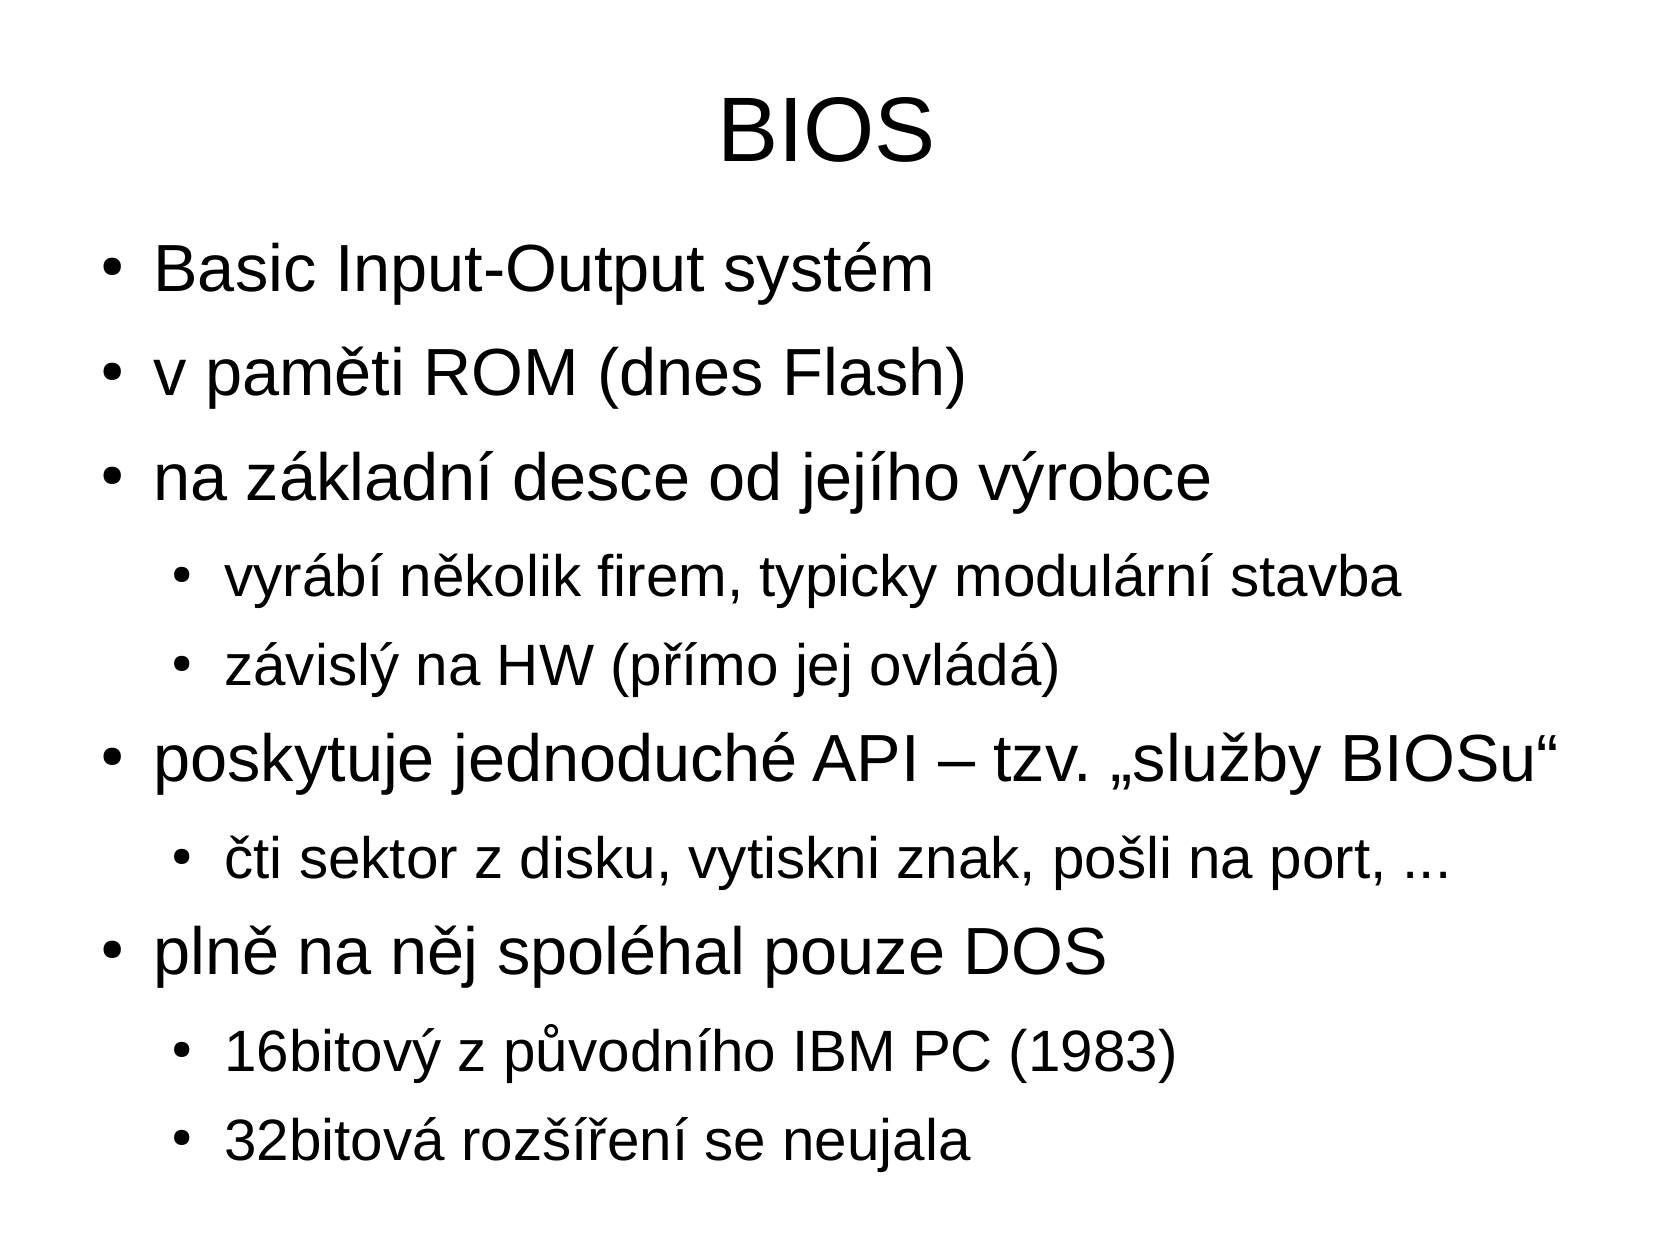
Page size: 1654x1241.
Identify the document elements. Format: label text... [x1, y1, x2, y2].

title BIOS [82, 33, 1571, 226]
list Basic Input-Output systém v paměti ROM (dnes Flash) na základní desce od jejího výrobce vyrábí několik firem, typicky modulární stavba závislý na HW (přímo jej ovládá) poskytuje jednoduché API – tzv. „služby BIOSu“ čti sektor z disku, vytiskni znak, pošli na port, ... plně na něj spoléhal pouze DOS 16bitový z původního IBM PC (1983) 32bitová rozšíření se neujala [82, 231, 1571, 1172]
